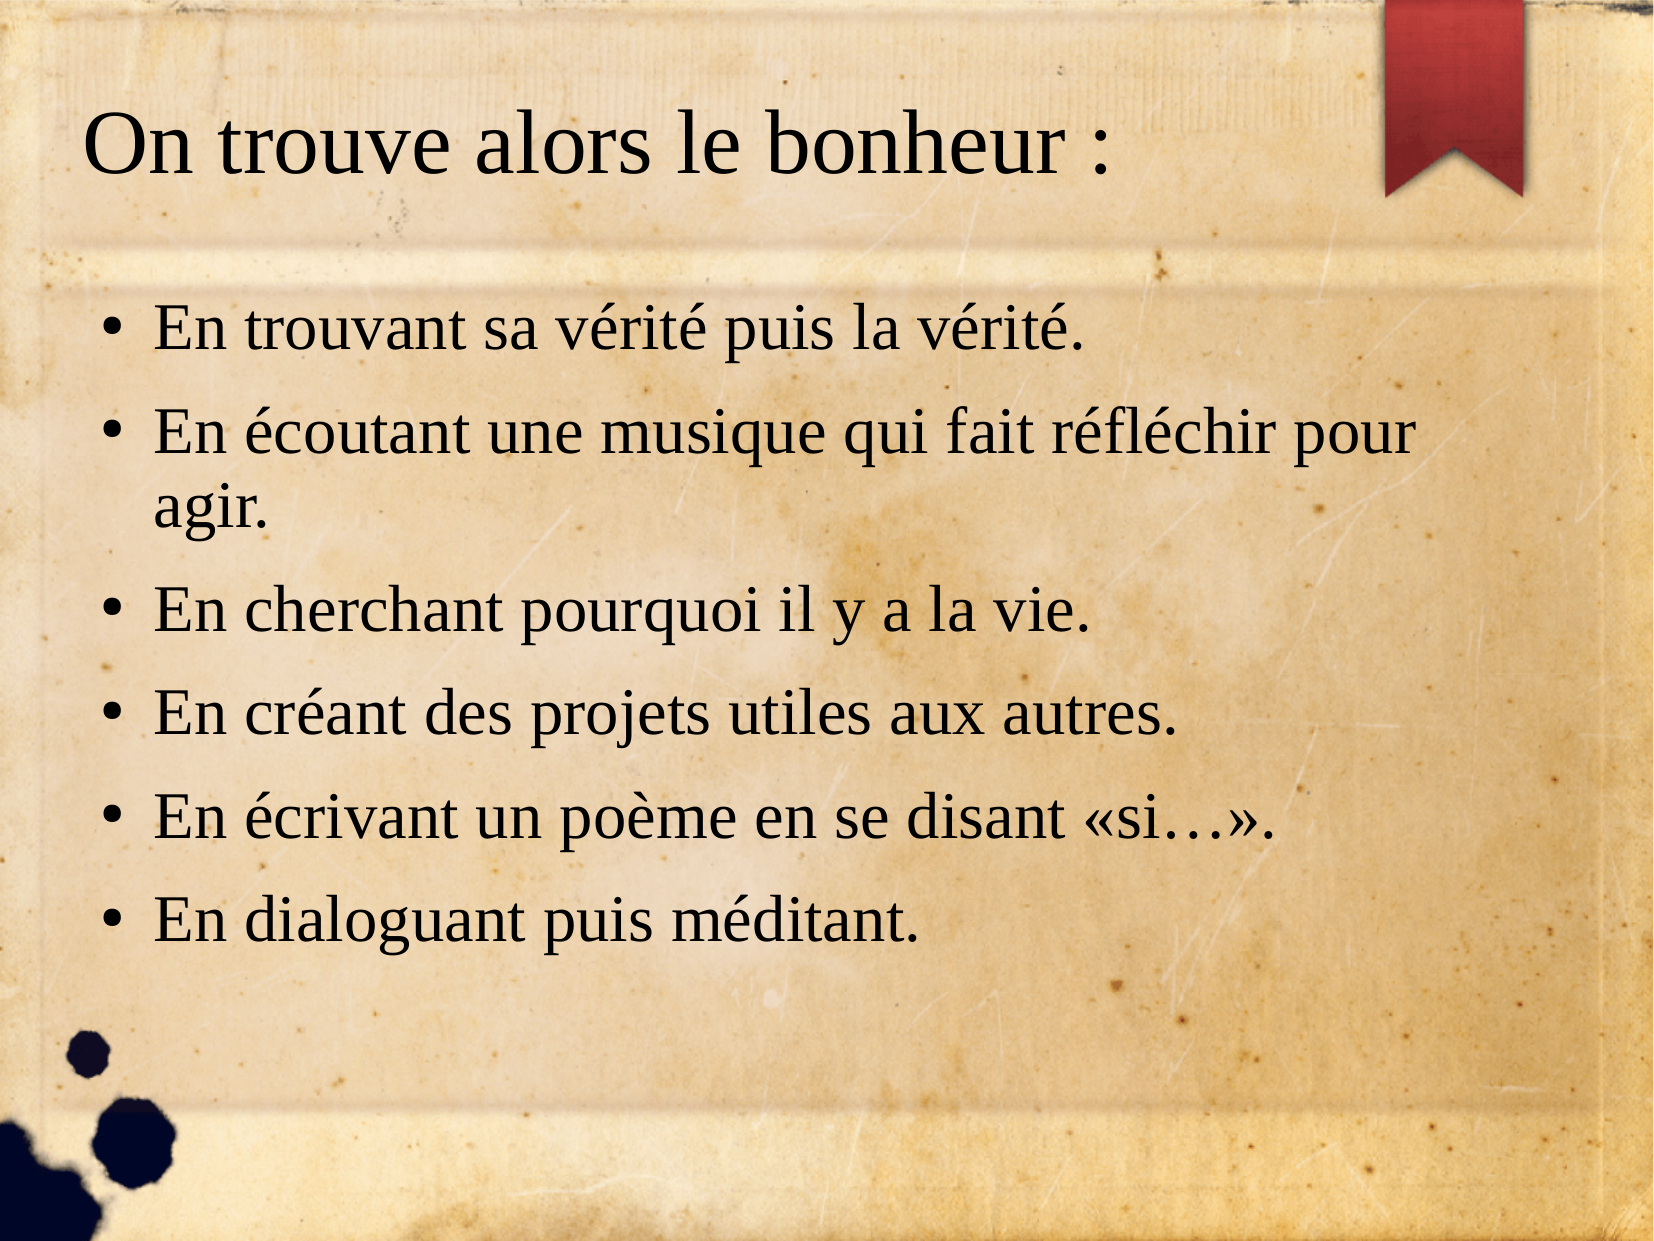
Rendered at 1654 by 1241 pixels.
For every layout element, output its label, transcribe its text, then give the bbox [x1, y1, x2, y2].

list En trouvant sa vérité puis la vérité. En écoutant une musique qui fait réfléchir pour agir. En cherchant pourquoi il y a la vie. En créant des projets utiles aux autres. En écrivant un poème en se disant «si…». En dialoguant puis méditant. [82, 290, 1538, 1010]
picture [0, 0, 1654, 1241]
title On trouve alors le bonheur : [82, 49, 1347, 237]
